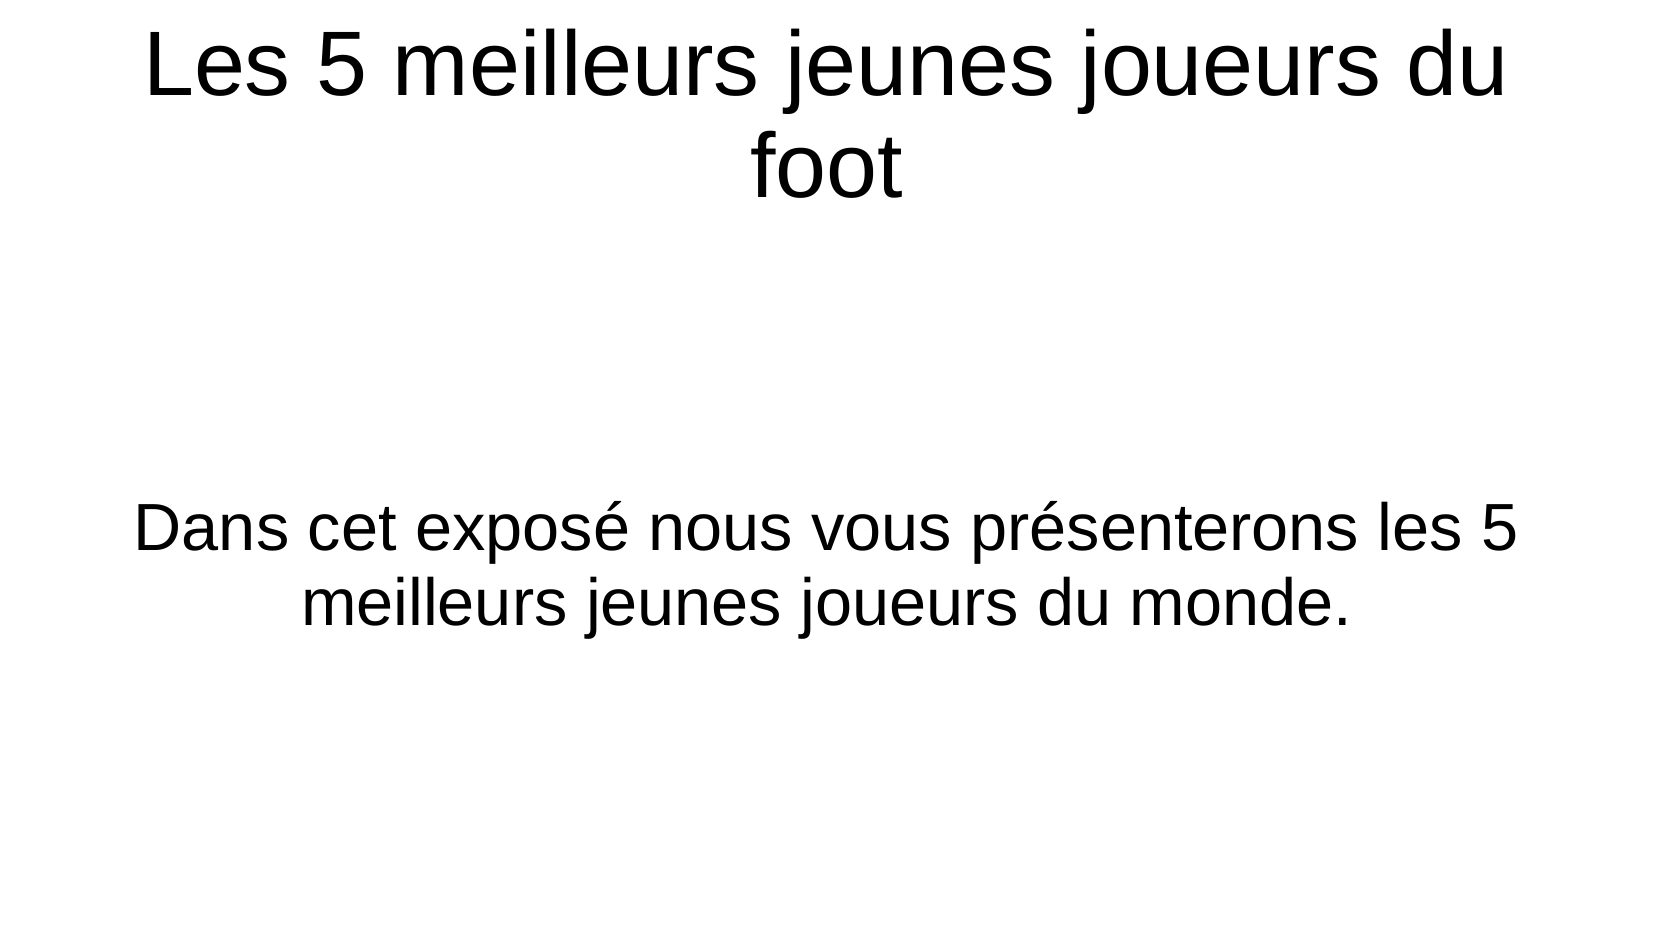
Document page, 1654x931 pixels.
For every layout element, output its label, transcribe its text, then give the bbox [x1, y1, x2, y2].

subtitle Dans cet exposé nous vous présenterons les 5 meilleurs jeunes joueurs du monde. [0, 206, 1654, 924]
title Les 5 meilleurs jeunes joueurs du foot [82, 12, 1571, 206]
